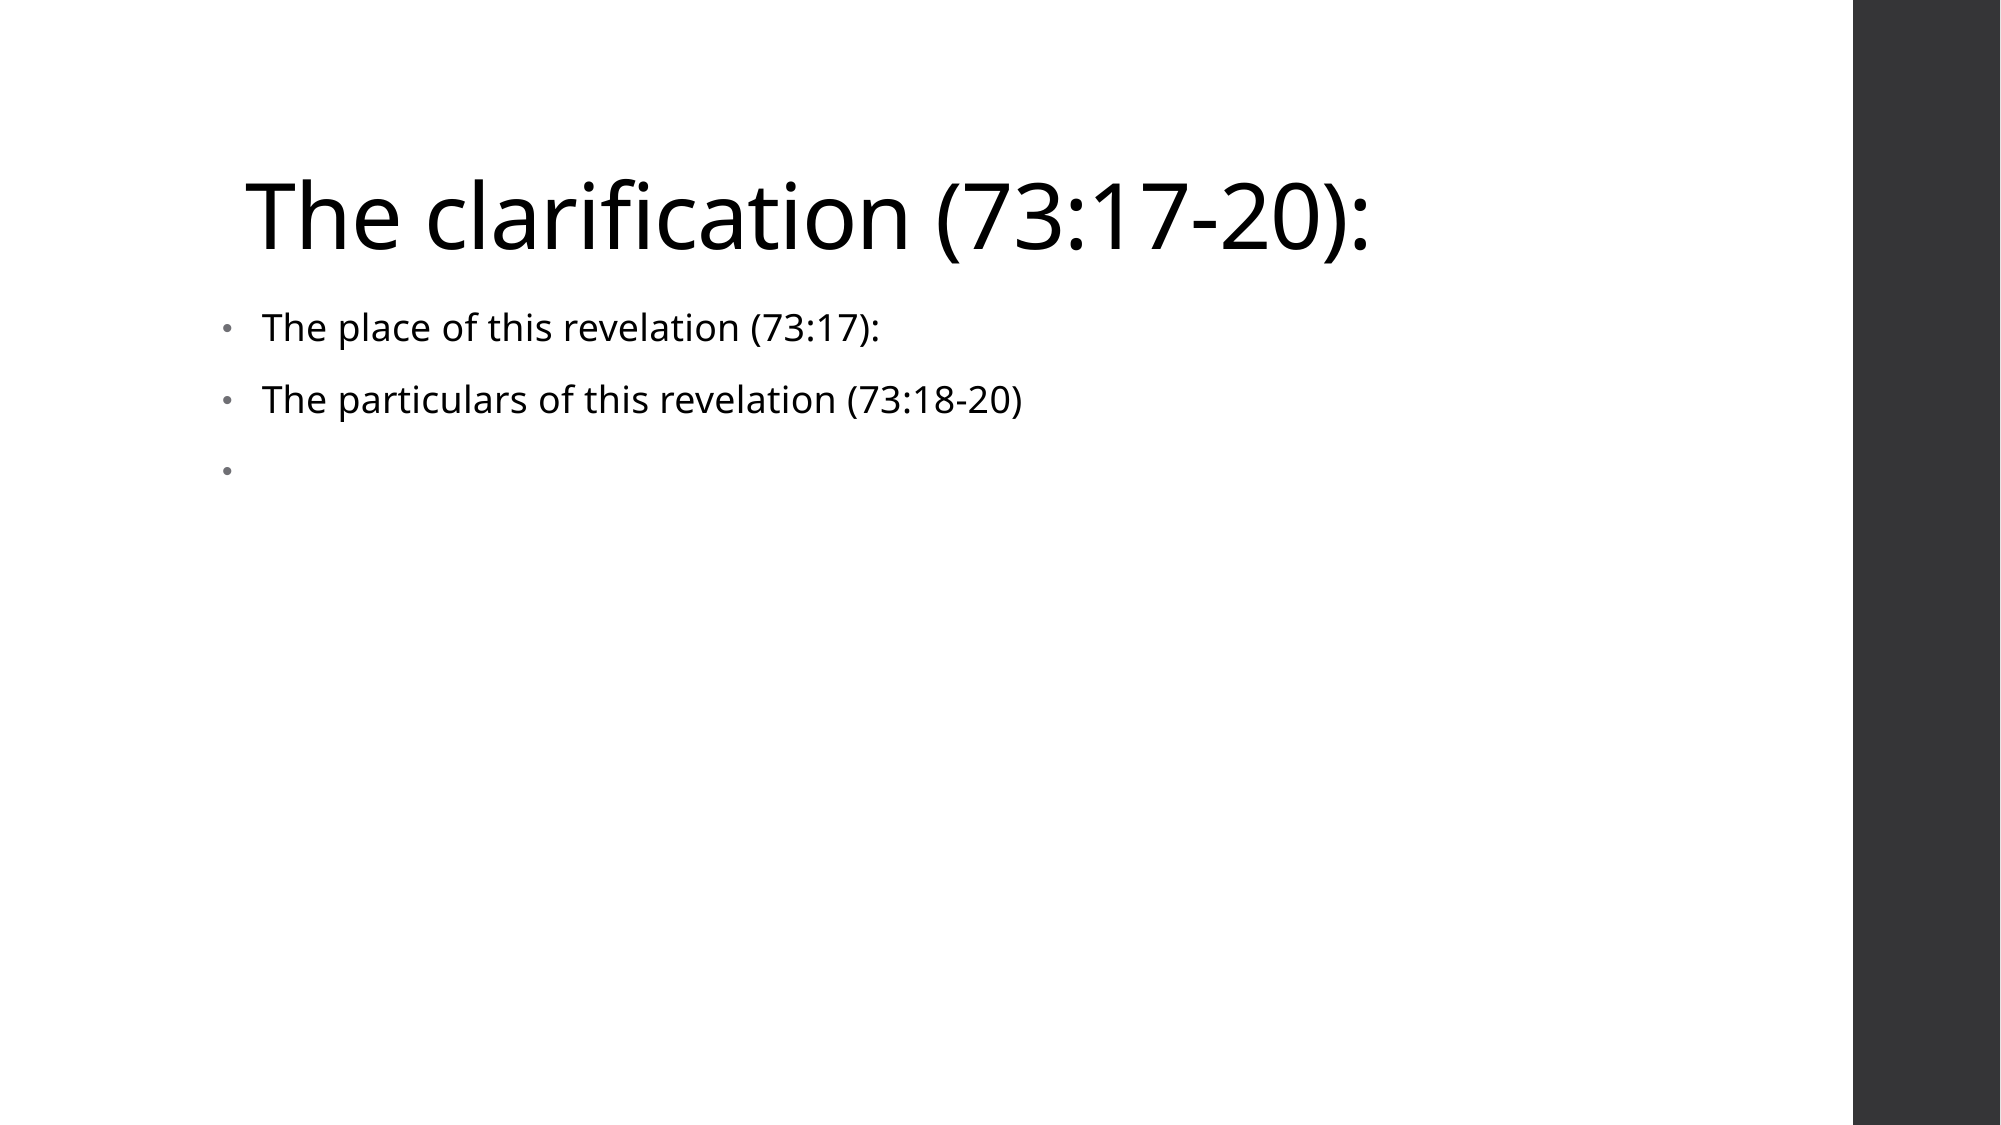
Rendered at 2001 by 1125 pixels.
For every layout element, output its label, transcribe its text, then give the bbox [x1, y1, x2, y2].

title The clarification (73:17-20): [206, 60, 1797, 278]
list The place of this revelation (73:17): The particulars of this revelation (73:18-20) [206, 299, 1617, 1014]
